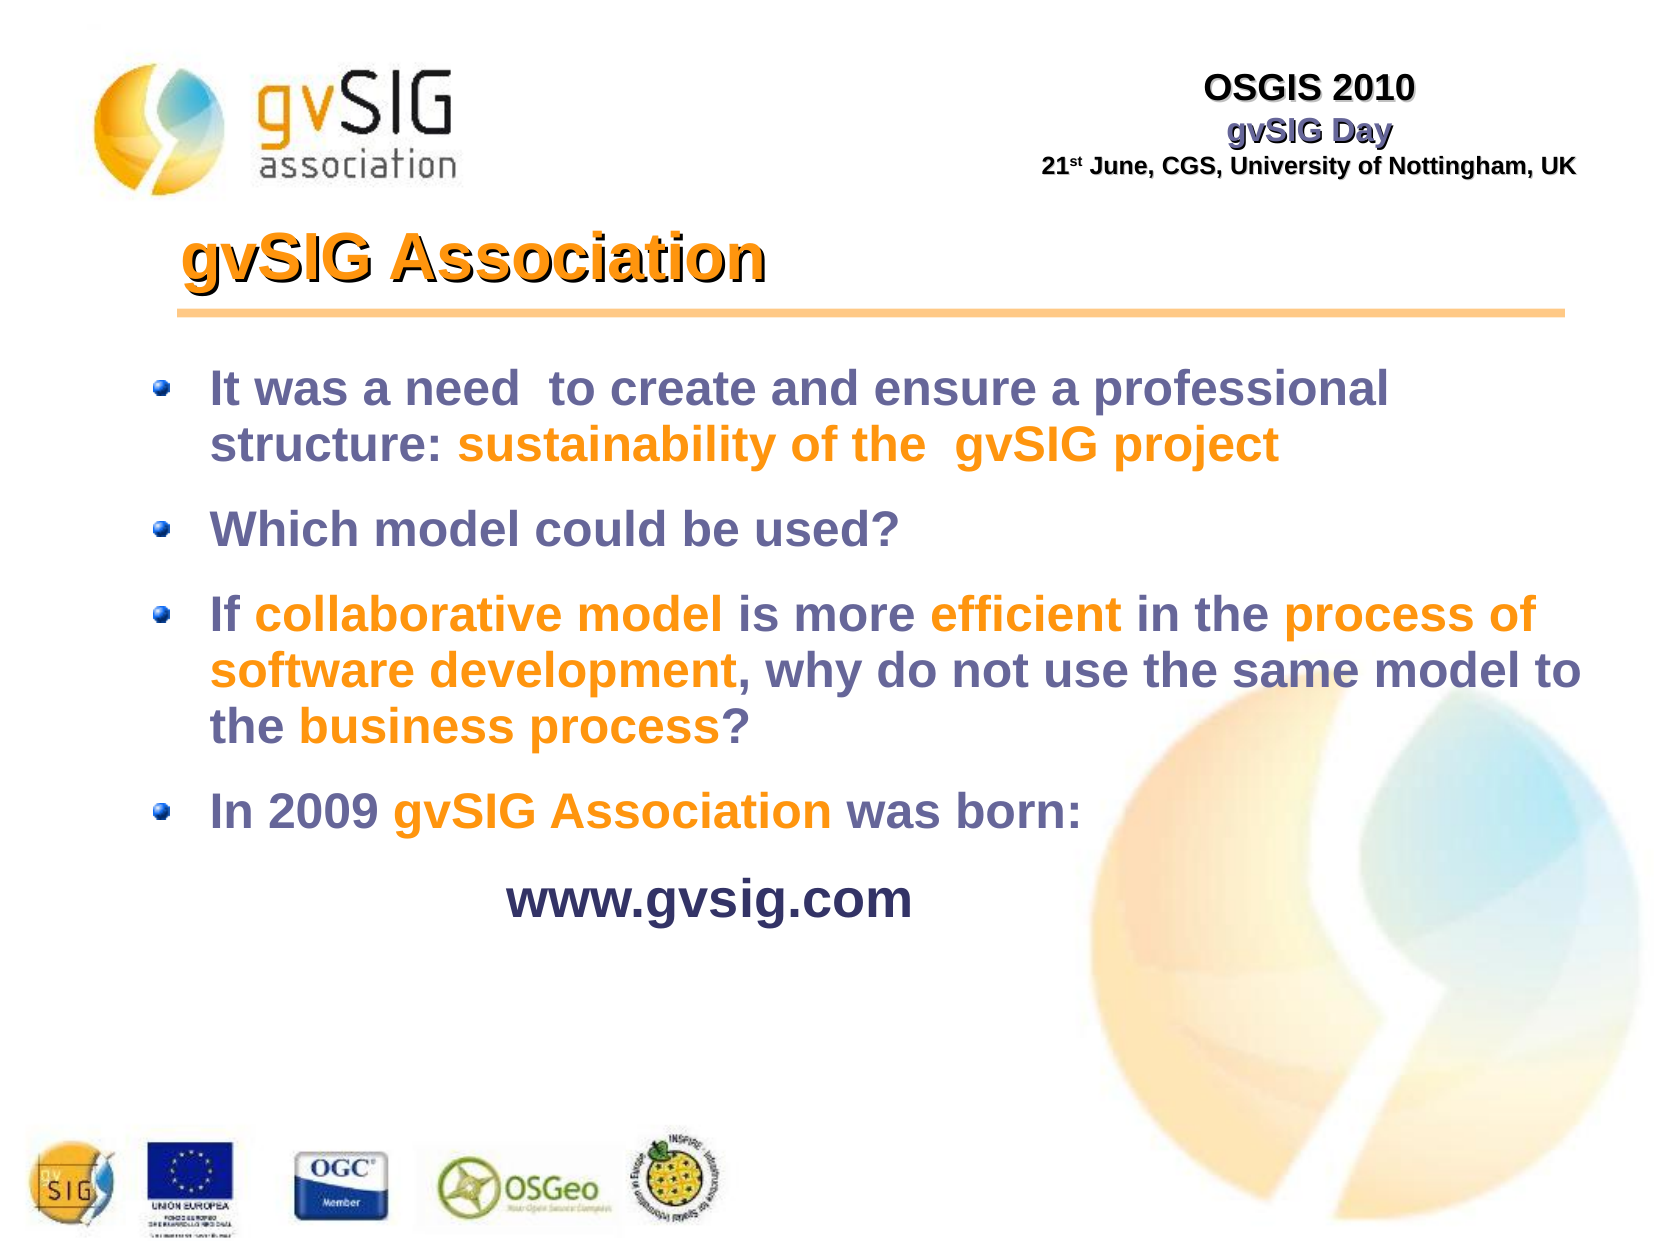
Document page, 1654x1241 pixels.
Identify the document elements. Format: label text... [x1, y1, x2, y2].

list It was a need to create and ensure a professional structure: sustainability of the gvSIG project Which model could be used? If collaborative model is more efficient in the process of software development, why do not use the same model to the business process? In 2009 gvSIG Association was born: www.gvsig.com [153, 265, 1636, 1152]
text_box gvSIG Association [165, 212, 783, 302]
picture [1, 0, 1654, 1241]
